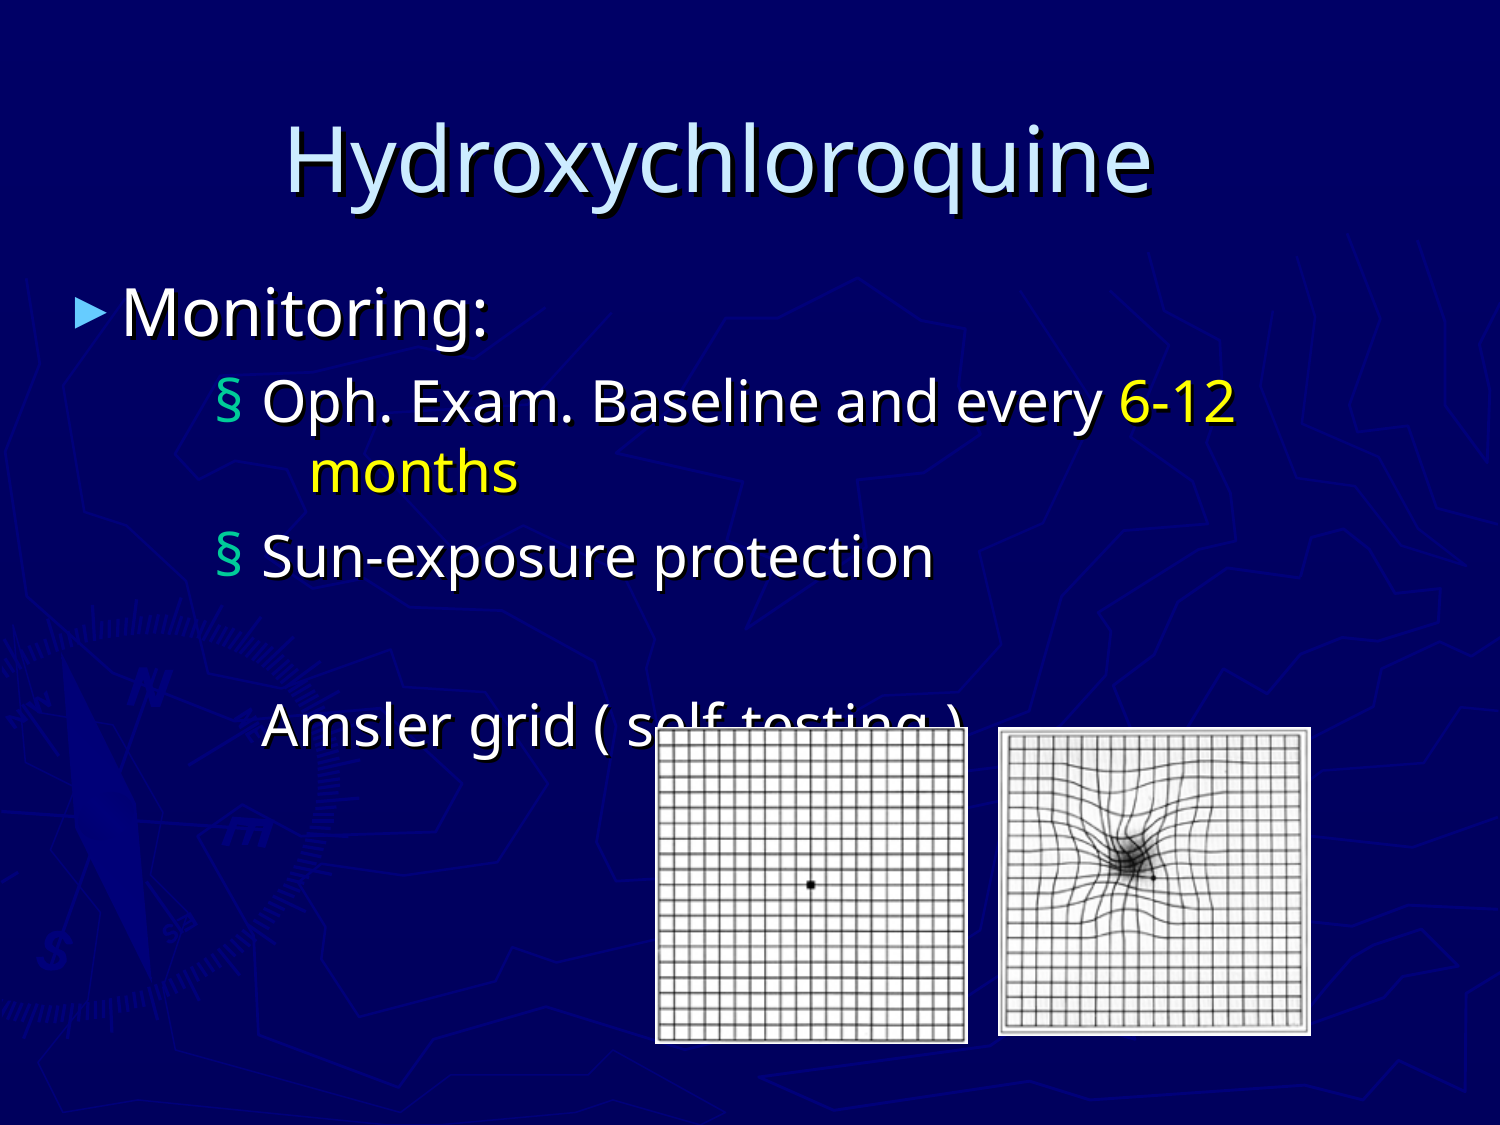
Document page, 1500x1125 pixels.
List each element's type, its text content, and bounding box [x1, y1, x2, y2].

title Hydroxychloroquine [50, 62, 1388, 250]
picture [998, 727, 1311, 1036]
picture [655, 727, 968, 1044]
list Monitoring: Oph. Exam. Baseline and every 6-12 months Sun-exposure protection Amsler grid ( self-testing ) [49, 262, 1451, 1001]
